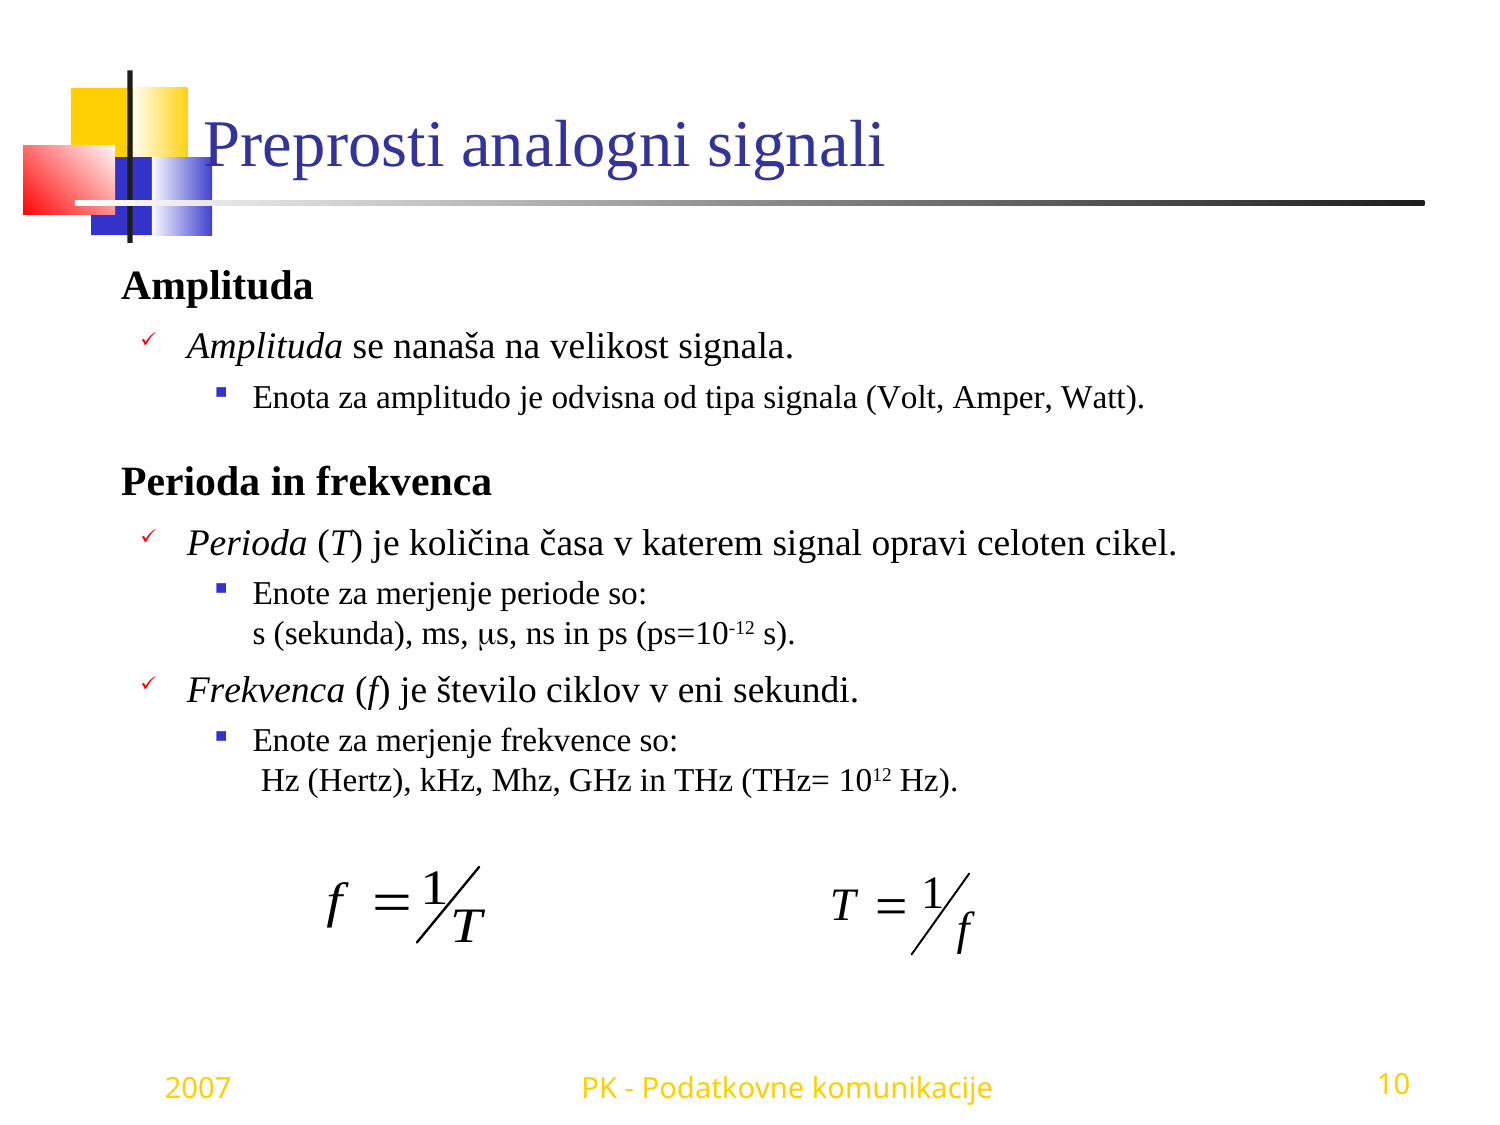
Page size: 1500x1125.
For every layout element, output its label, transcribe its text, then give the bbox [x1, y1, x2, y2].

chart [825, 862, 988, 964]
list Amplituda Amplituda se nanaša na velikost signala. Enota za amplitudo je odvisna od tipa signala (Volt, Amper, Watt). Perioda in frekvenca Perioda (T) je količina časa v katerem signal opravi celoten cikel. Enote za merjenje periode so: s (sekunda), ms, s, ns in ps (ps=10-12 s). Frekvenca (f) je število ciklov v eni sekundi. Enote za merjenje frekvence so: Hz (Hertz), kHz, Mhz, GHz in THz (THz= 1012 Hz). [50, 249, 1469, 819]
text_box PK - Podatkovne komunikacije [549, 1037, 1026, 1113]
title Preprosti analogni signali [188, 92, 1468, 188]
text_box [307, 855, 498, 955]
text_box <number> [1112, 1037, 1426, 1113]
text_box 2007 [150, 1037, 463, 1113]
